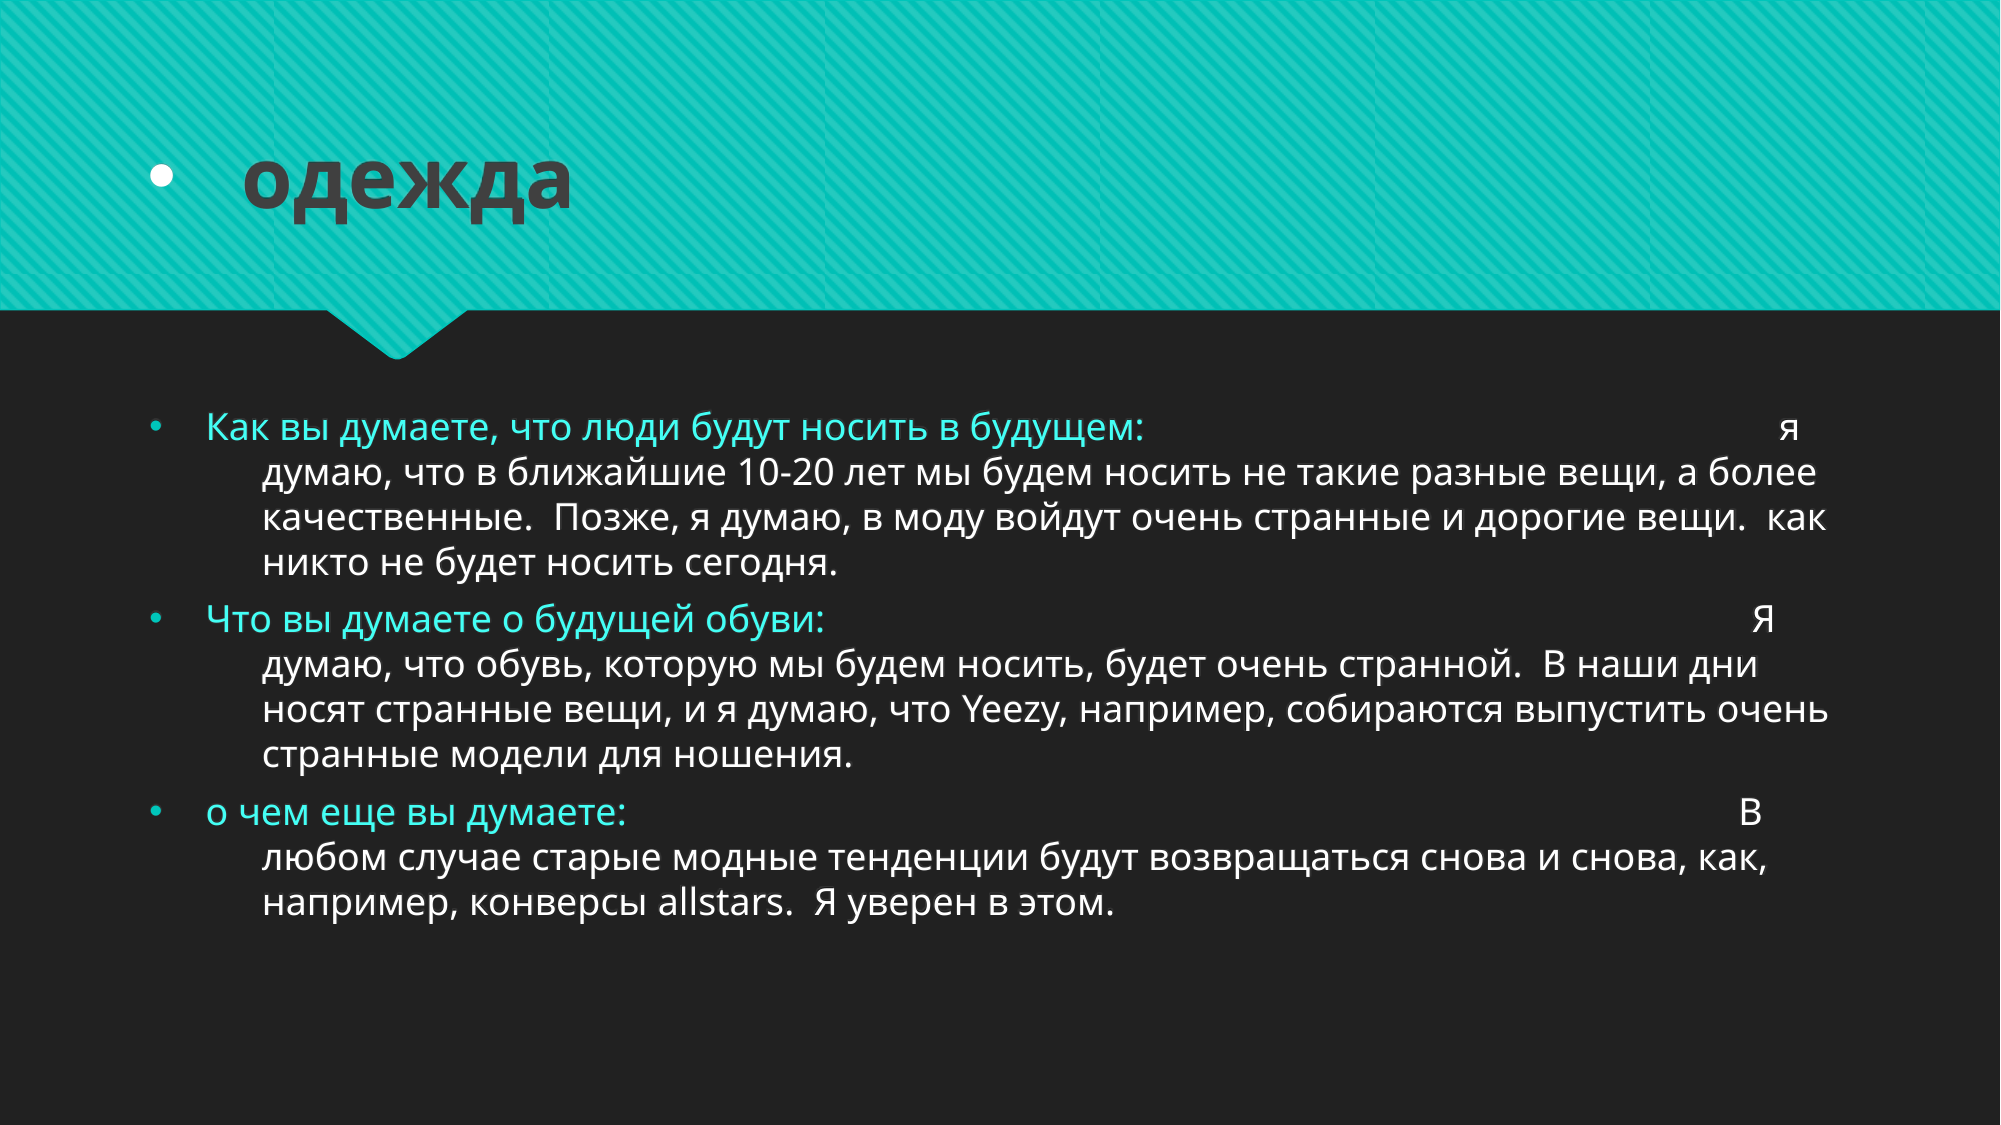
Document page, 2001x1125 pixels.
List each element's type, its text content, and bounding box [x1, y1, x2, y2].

list Как вы думаете, что люди будут носить в будущем: я думаю, что в ближайшие 10-20 лет мы будем носить не такие разные вещи, а более качественные. Позже, я думаю, в моду войдут очень странные и дорогие вещи. как никто не будет носить сегодня. Что вы думаете о будущей обуви: Я думаю, что обувь, которую мы будем носить, будет очень странной. В наши дни носят странные вещи, и я думаю, что Yeezy, например, собираются выпустить очень странные модели для ношения. о чем еще вы думаете: В любом случае старые модные тенденции будут возвращаться снова и снова, как, например, конверсы allstars. Я уверен в этом. [134, 364, 1866, 962]
title одежда [132, 73, 1868, 233]
